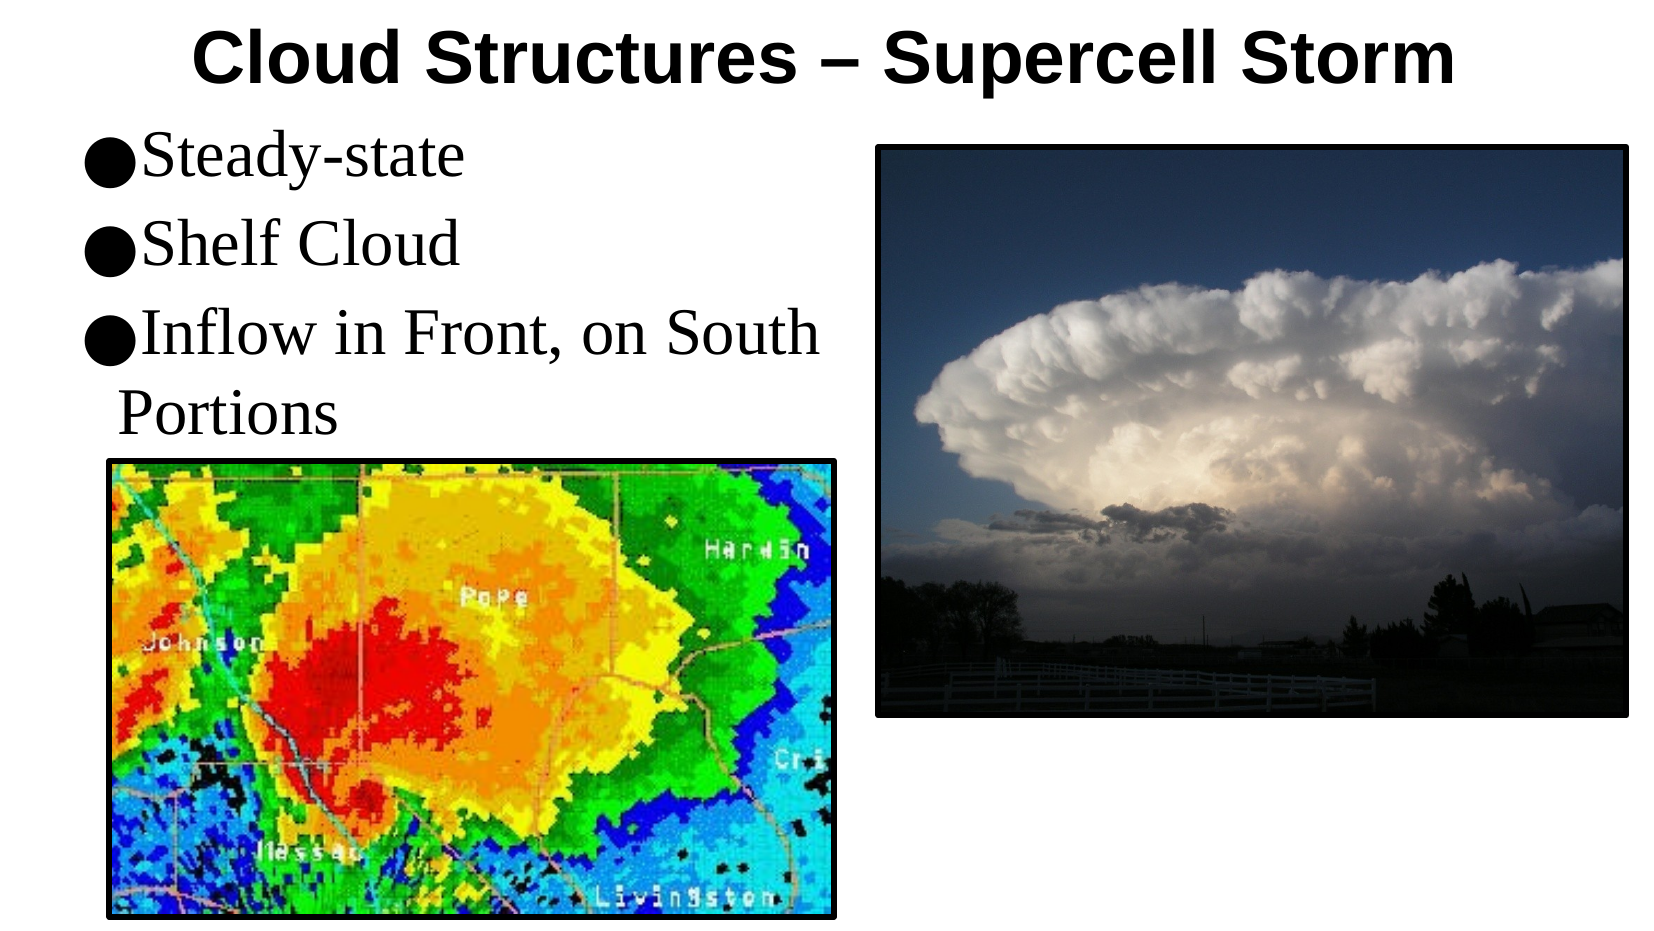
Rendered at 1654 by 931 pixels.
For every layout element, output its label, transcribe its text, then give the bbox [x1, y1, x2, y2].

text_box Cloud Structures – Supercell Storm [0, 0, 1654, 107]
picture [881, 150, 1624, 713]
text_box Steady-state Shelf Cloud Inflow in Front, on South Portions [41, 102, 863, 456]
picture [112, 463, 831, 914]
